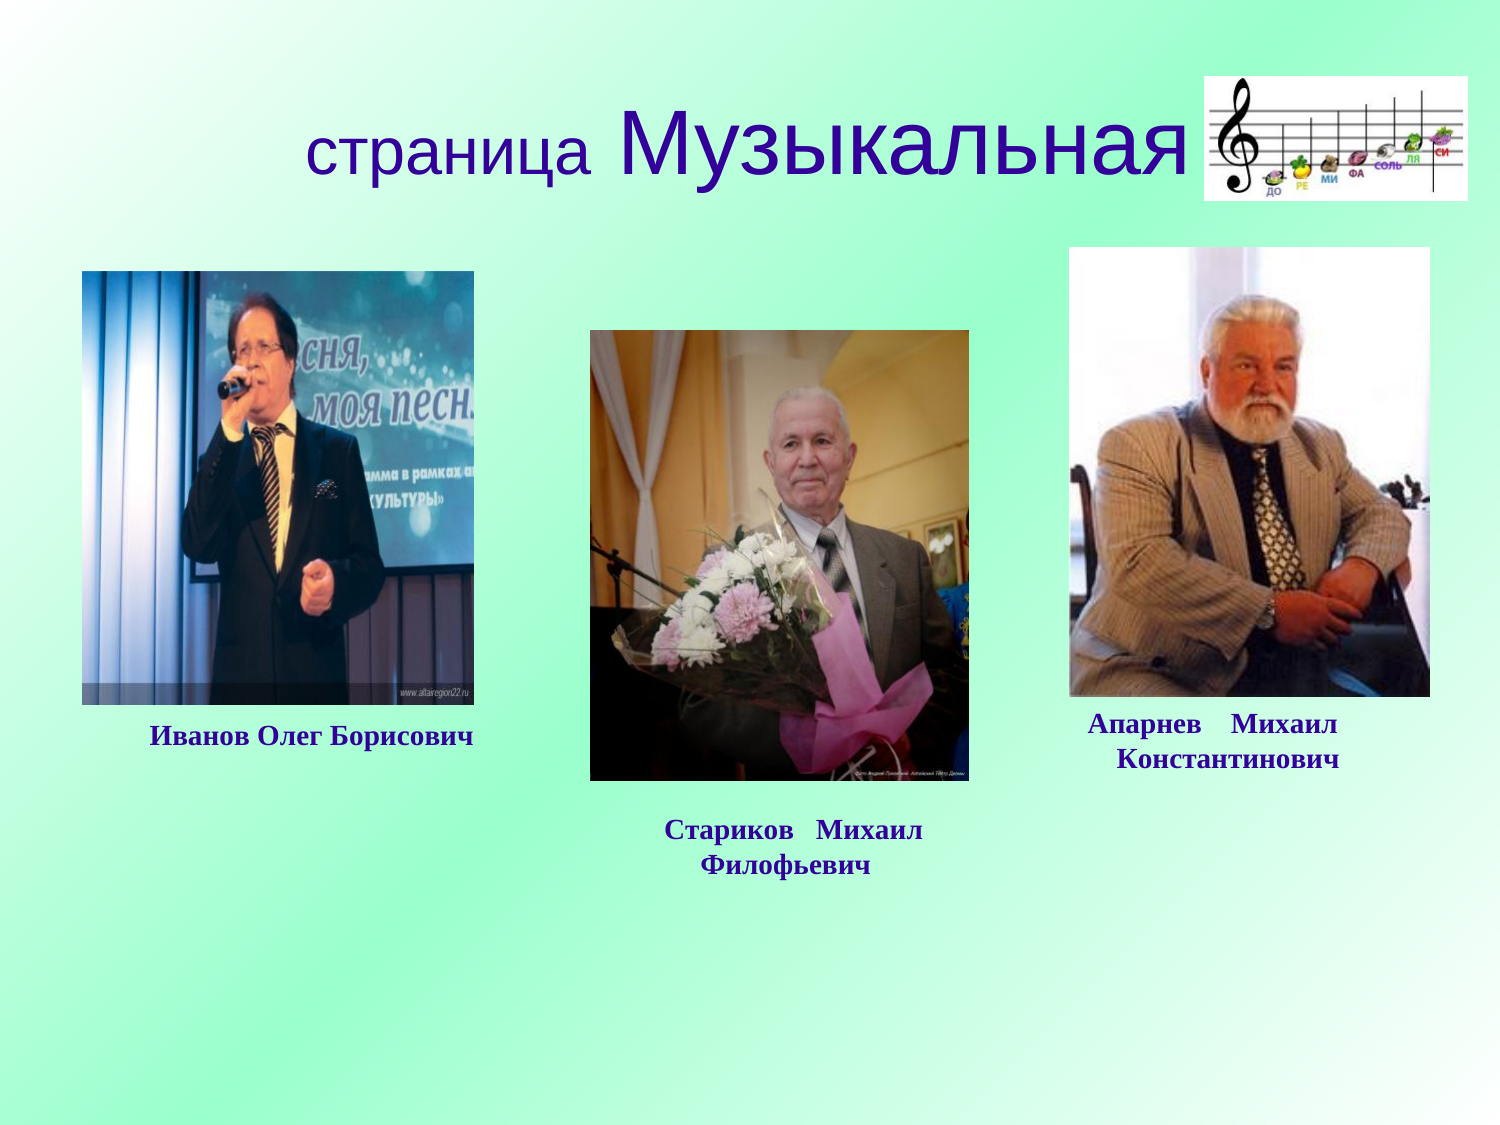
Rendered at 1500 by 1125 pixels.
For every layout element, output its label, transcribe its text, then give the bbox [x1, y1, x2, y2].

text_box Апарнев Михаил Константинович [1051, 696, 1394, 768]
title страница Музыкальная [75, 45, 1423, 230]
text_box Иванов Олег Борисович [127, 708, 509, 792]
picture [82, 271, 474, 705]
picture [590, 330, 969, 781]
picture [1204, 76, 1468, 201]
picture [1069, 247, 1430, 697]
text_box Стариков Михаил Филофьевич [649, 803, 969, 898]
